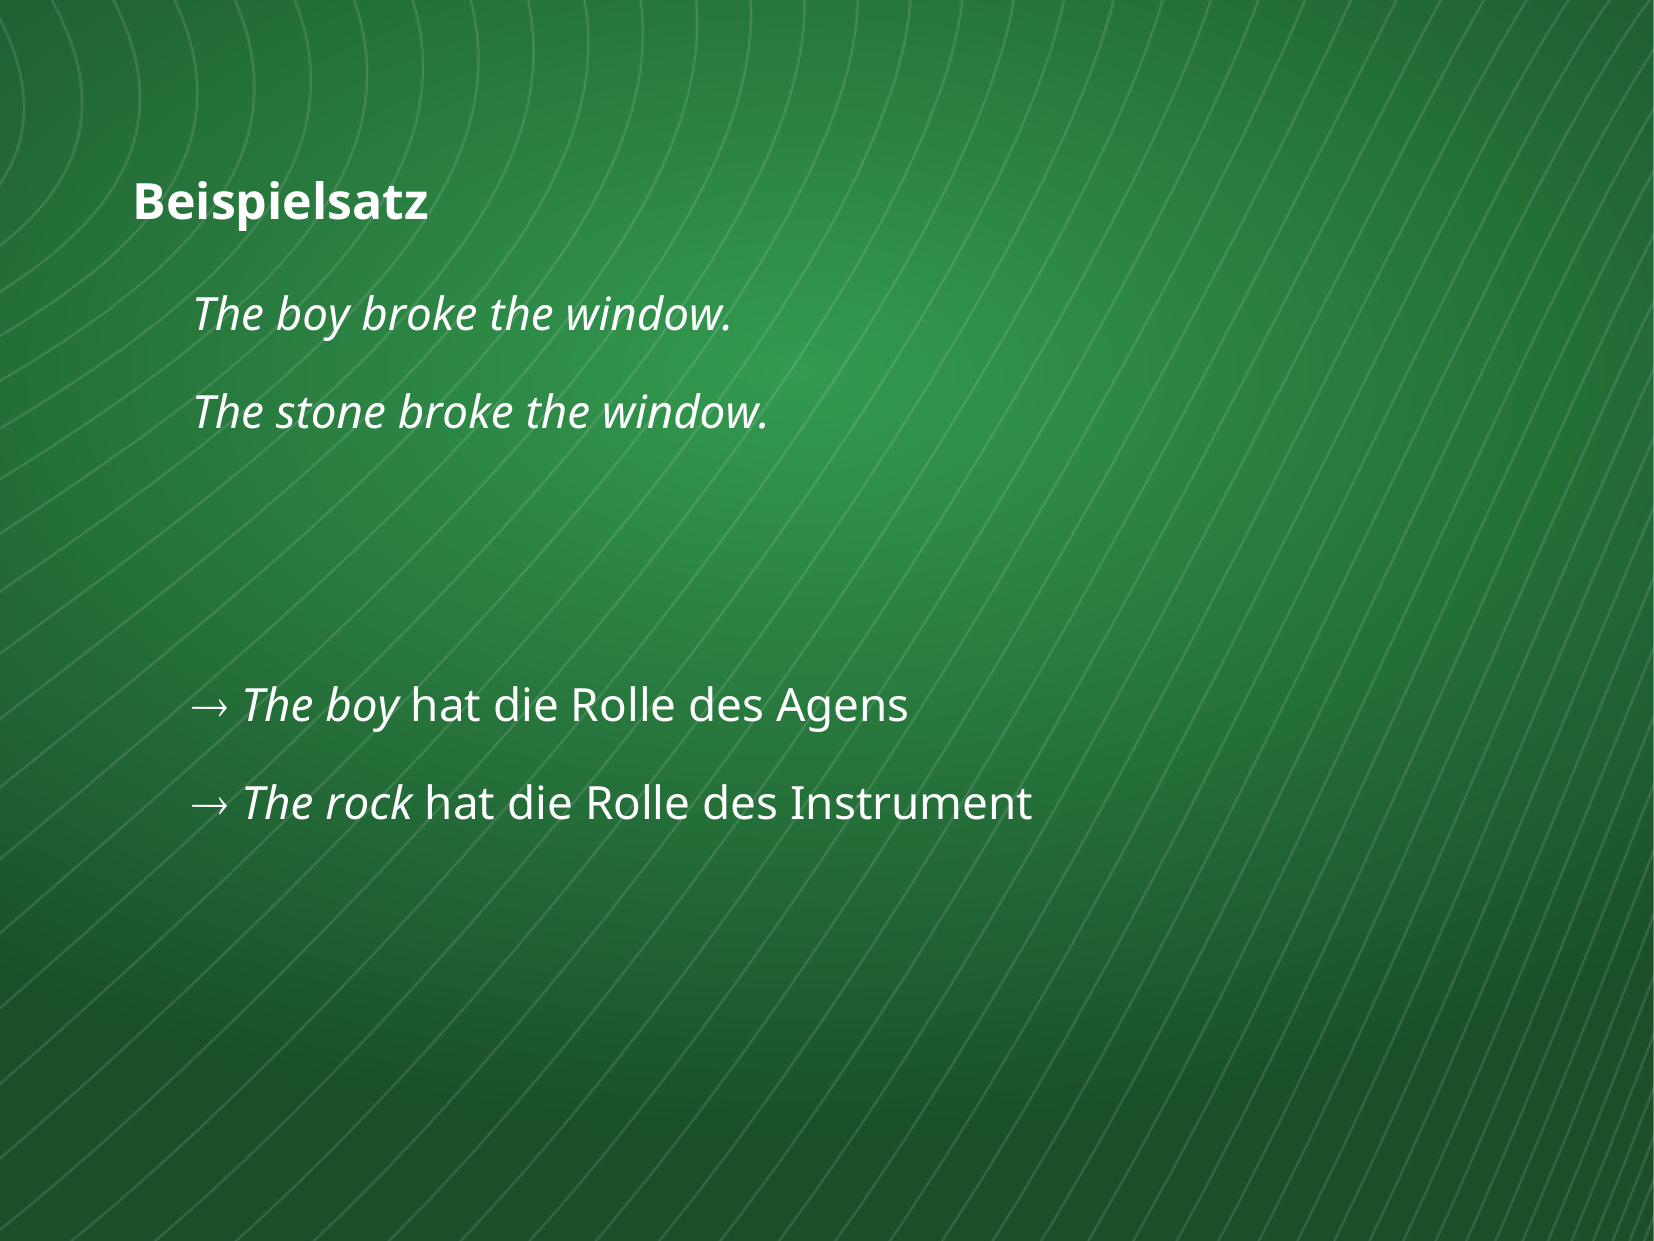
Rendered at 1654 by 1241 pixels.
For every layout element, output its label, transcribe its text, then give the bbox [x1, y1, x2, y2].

text_box The boy broke the window. The stone broke the window.  The boy hat die Rolle des Agens  The rock hat die Rolle des Instrument [70, 273, 1444, 917]
picture [0, 0, 1654, 1241]
text_box Beispielsatz [118, 158, 426, 237]
